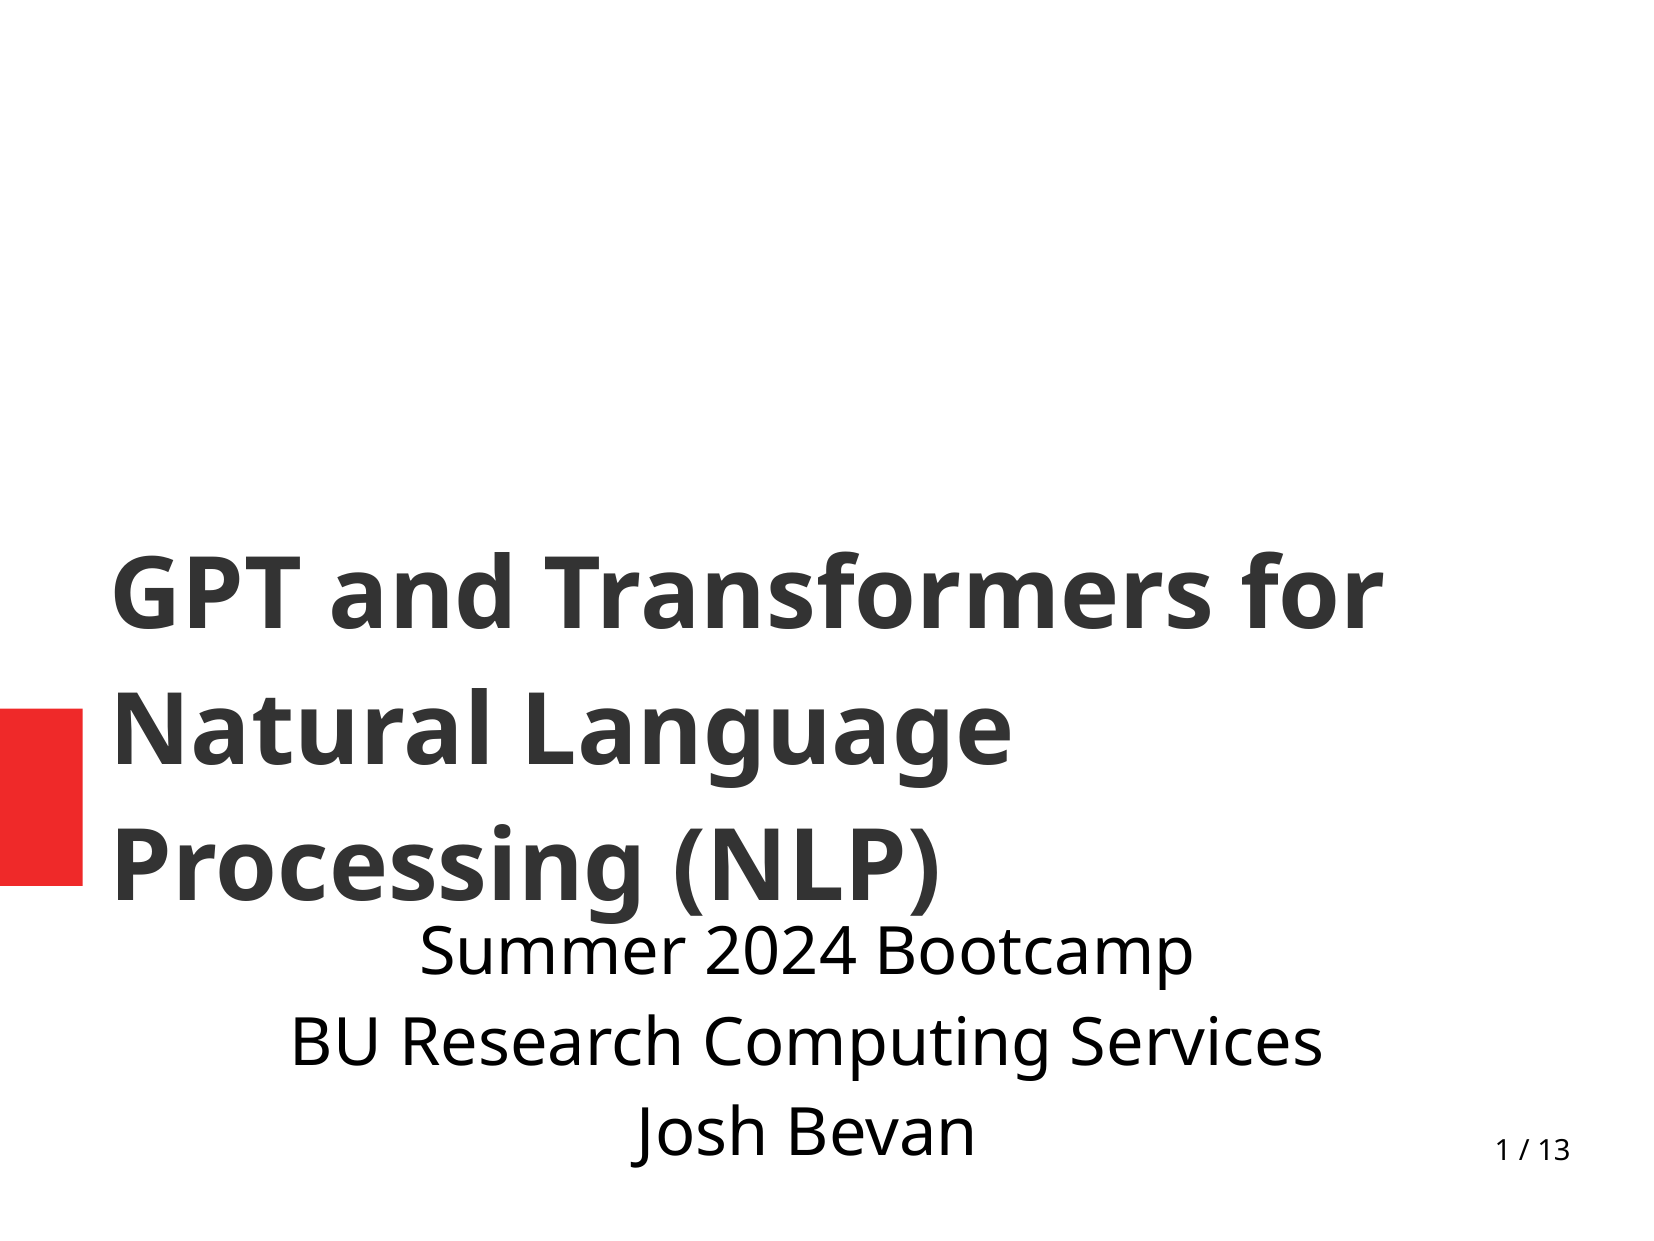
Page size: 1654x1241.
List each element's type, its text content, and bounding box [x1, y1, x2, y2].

subtitle Summer 2024 Bootcamp BU Research Computing Services Josh Bevan [105, 922, 1511, 1156]
title GPT and Transformers for Natural Language Processing (NLP) [109, 551, 1516, 901]
